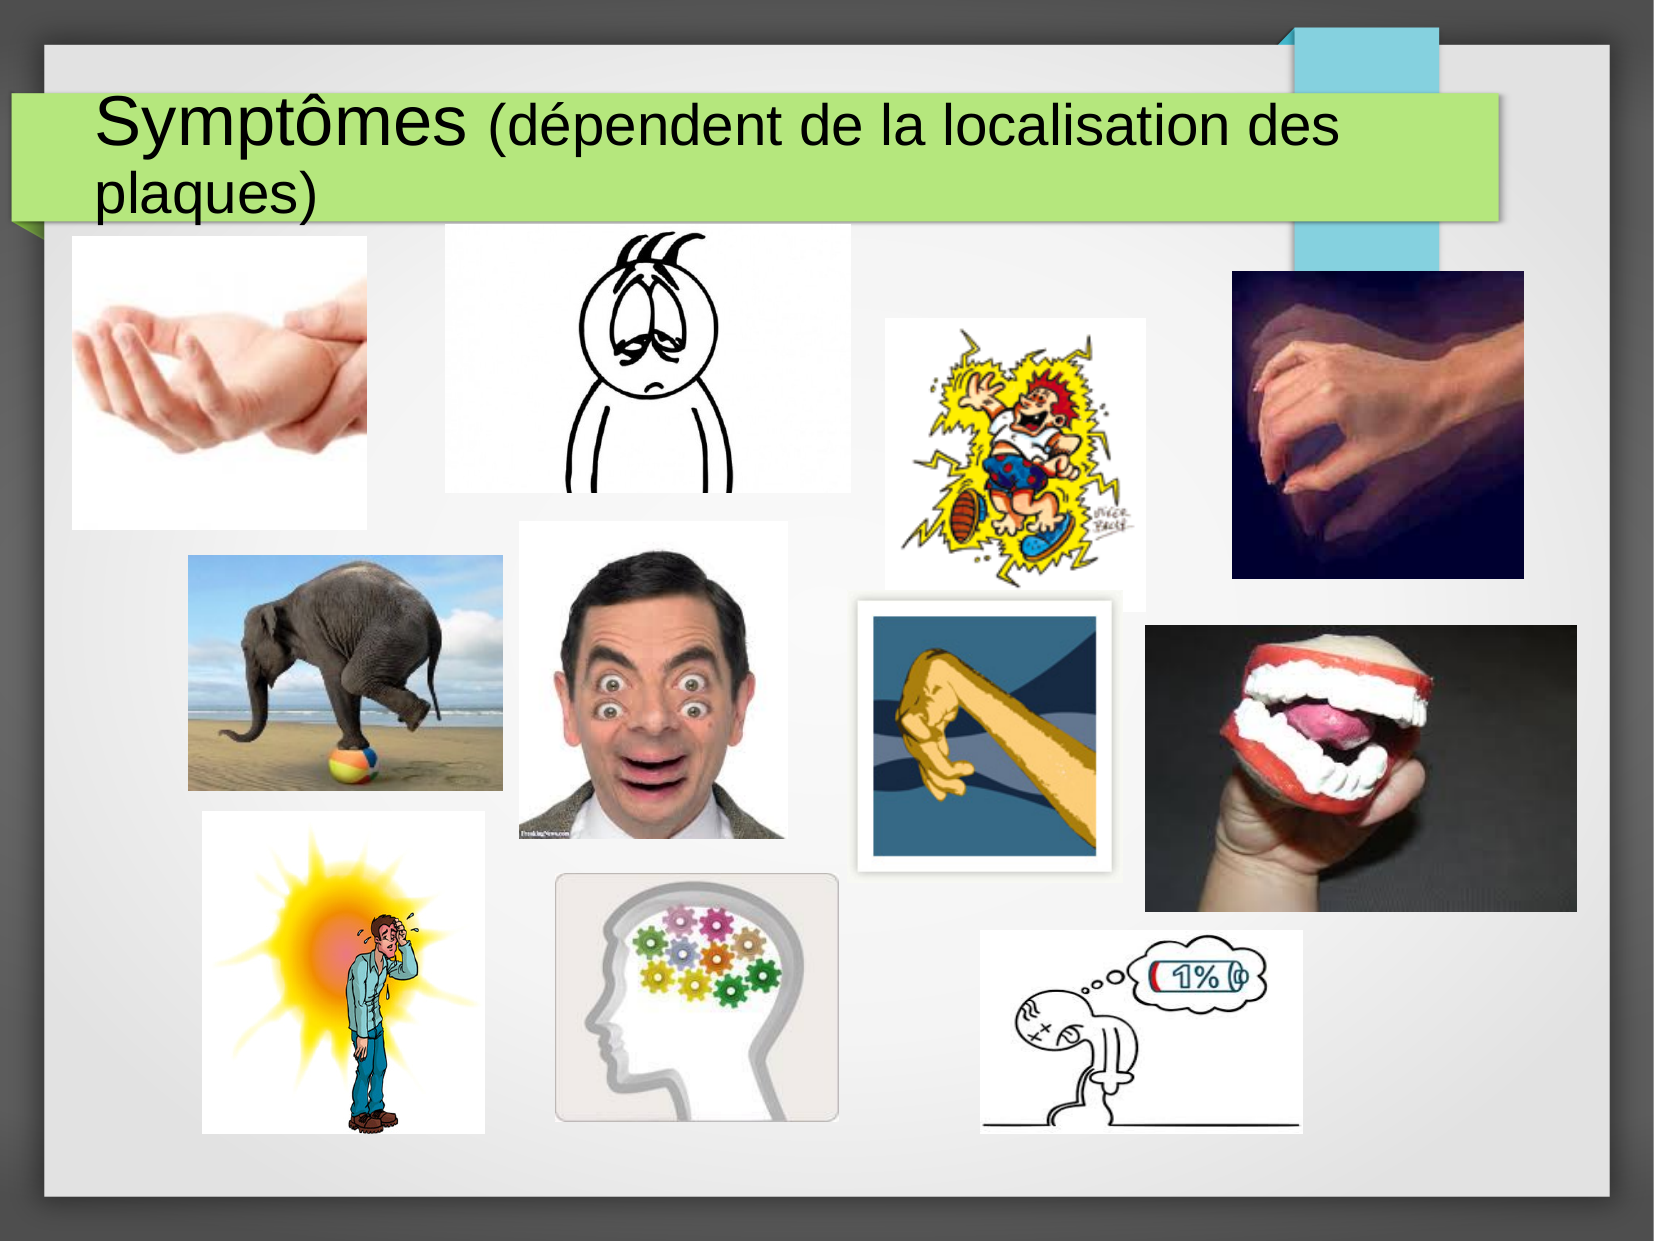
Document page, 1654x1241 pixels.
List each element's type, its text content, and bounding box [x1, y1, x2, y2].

picture [0, 0, 1654, 1241]
title Symptômes (dépendent de la localisation des plaques) [94, 81, 1501, 226]
